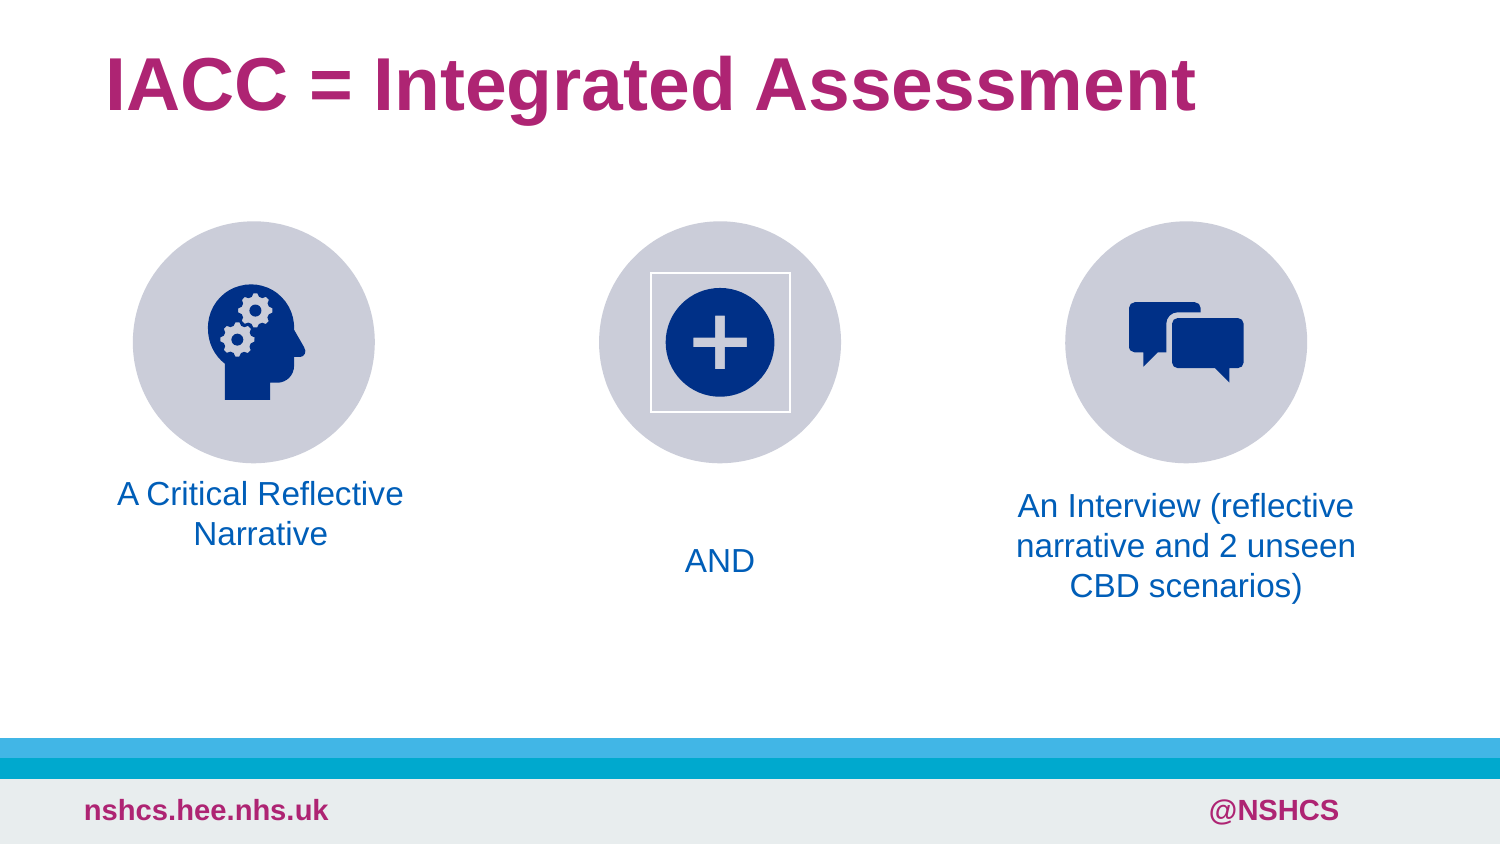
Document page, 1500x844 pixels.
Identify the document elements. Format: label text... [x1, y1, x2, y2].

title IACC = Integrated Assessment [90, 0, 1500, 173]
text_box [599, 221, 842, 464]
text_box [132, 221, 375, 464]
text_box A Critical Reflective Narrative [62, 472, 460, 591]
text_box AND [521, 538, 919, 657]
text_box [1065, 221, 1308, 464]
text_box An Interview (reflective narrative and 2 unseen CBD scenarios) [987, 484, 1385, 603]
